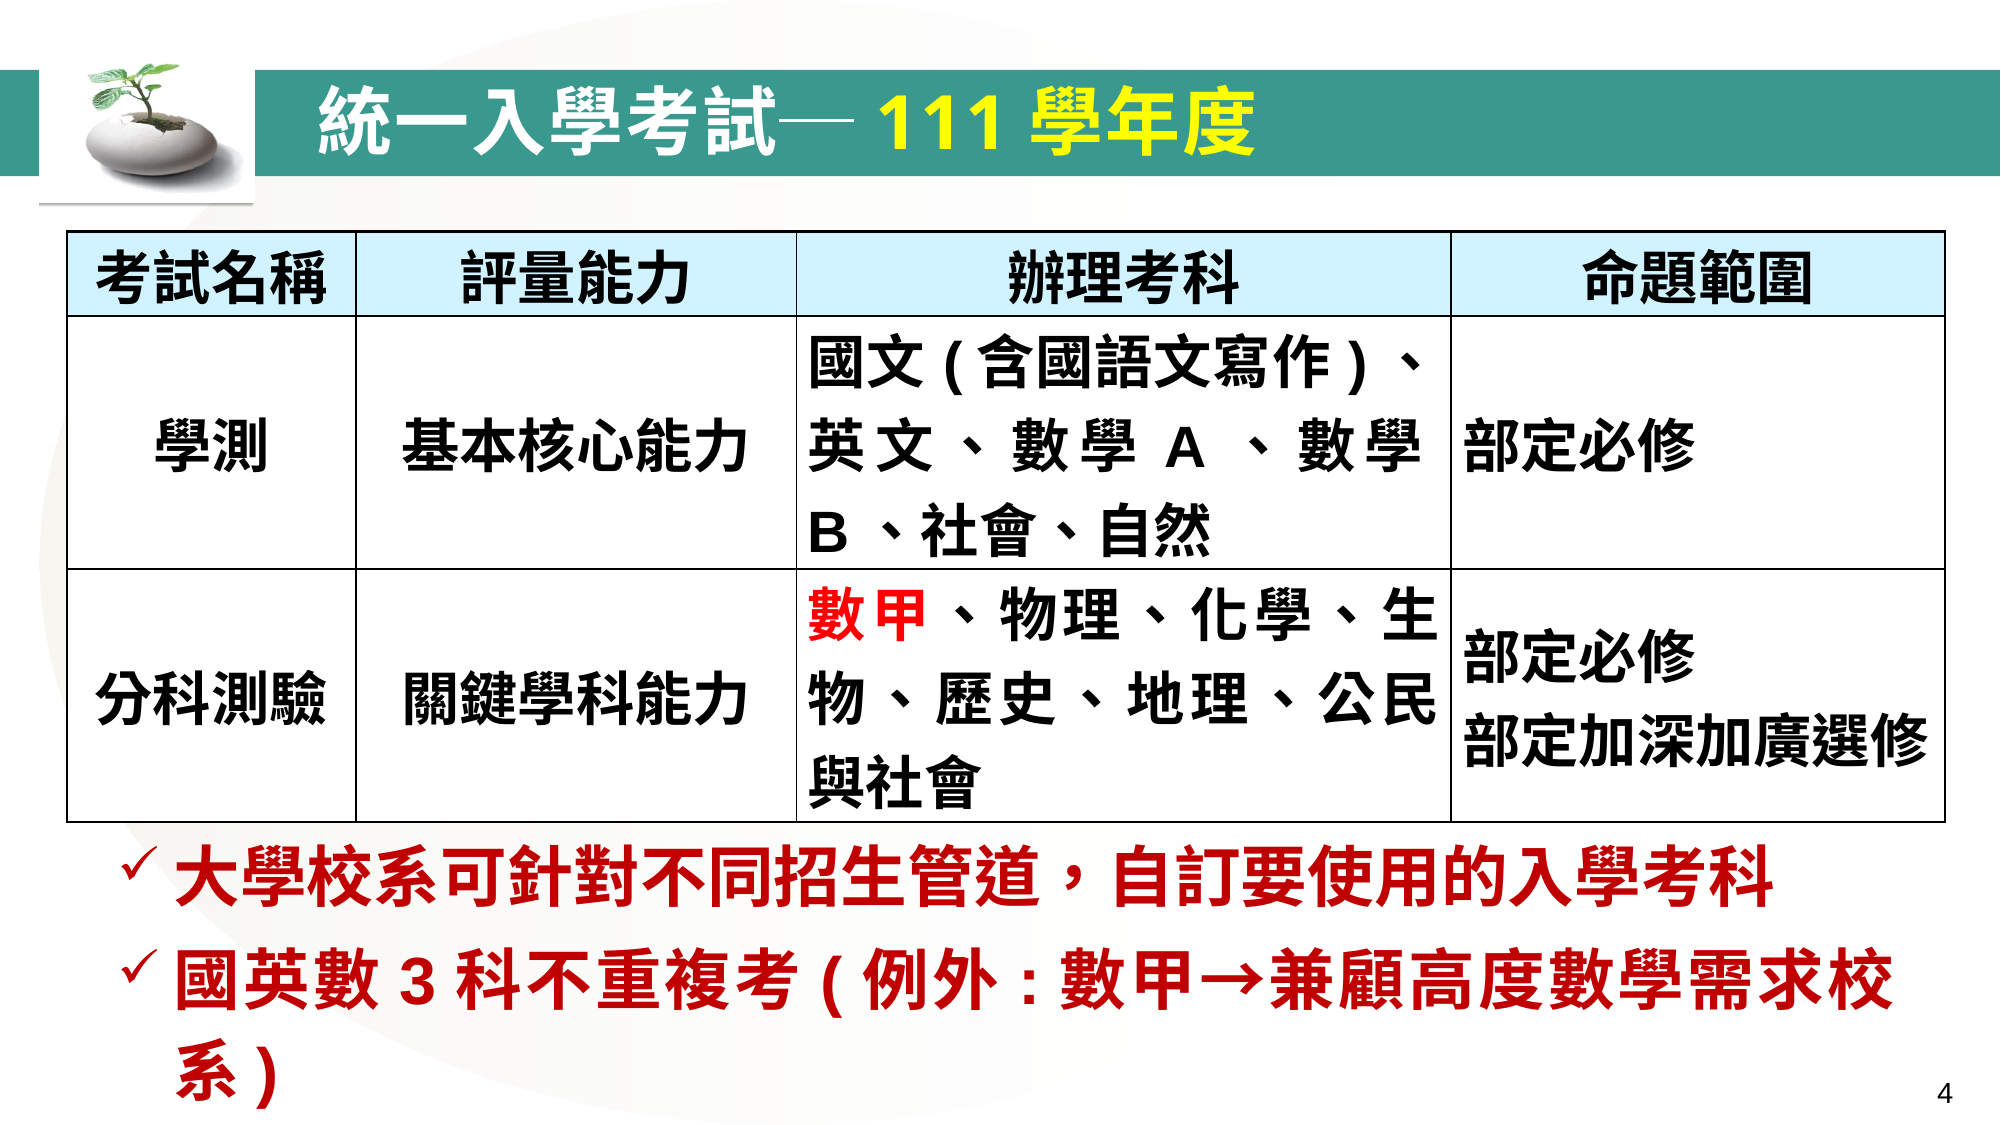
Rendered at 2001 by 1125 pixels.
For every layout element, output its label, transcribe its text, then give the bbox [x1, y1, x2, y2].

table_cell 關鍵學科能力 [357, 570, 796, 815]
table_cell 數甲、物理、化學、生物、歷史、地理、公民與社會 [797, 570, 1450, 815]
table_header 考試名稱 [68, 233, 355, 315]
table_cell 分科測驗 [68, 570, 355, 821]
table_header 辦理考科 [797, 233, 1450, 315]
table_cell 國文(含國語文寫作)、英文、數學A、數學B、社會、自然 [797, 317, 1450, 568]
slide_number <編號> [1910, 1066, 2000, 1106]
picture [39, 42, 255, 204]
table_cell 學測 [68, 317, 355, 568]
table_cell 部定必修 [1452, 317, 1944, 568]
text_box 統一入學考試─111學年度 [303, 54, 1615, 185]
table_cell 基本核心能力 [357, 317, 796, 568]
text_box 大學校系可針對不同招生管道，自訂要使用的入學考科 國英數3科不重複考(例外:數甲→兼顧高度數學需求校系) [102, 815, 1910, 1117]
table_header 命題範圍 [1452, 233, 1944, 315]
table_cell 部定必修 部定加深加廣選修 [1452, 570, 1944, 821]
table_header 評量能力 [357, 233, 796, 315]
